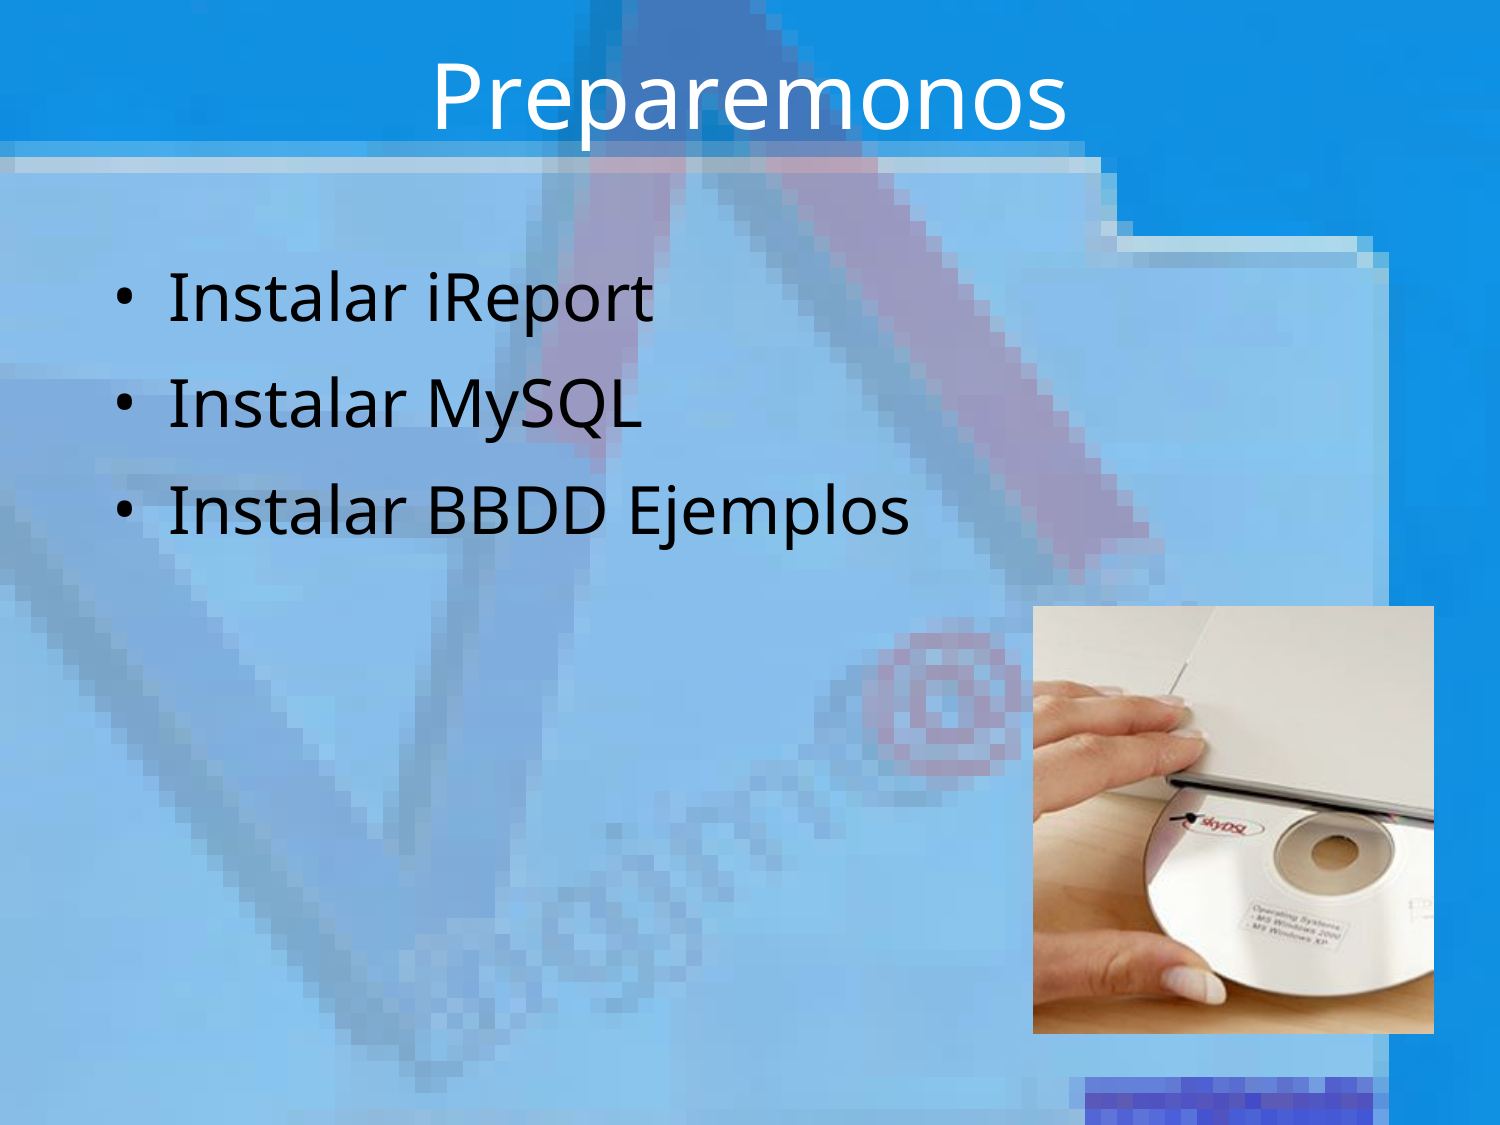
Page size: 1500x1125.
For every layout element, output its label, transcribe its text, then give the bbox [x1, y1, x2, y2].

title Preparemonos [112, 0, 1388, 214]
picture [0, 0, 1500, 1125]
list Instalar iReport Instalar MySQL Instalar BBDD Ejemplos [112, 249, 1388, 1001]
